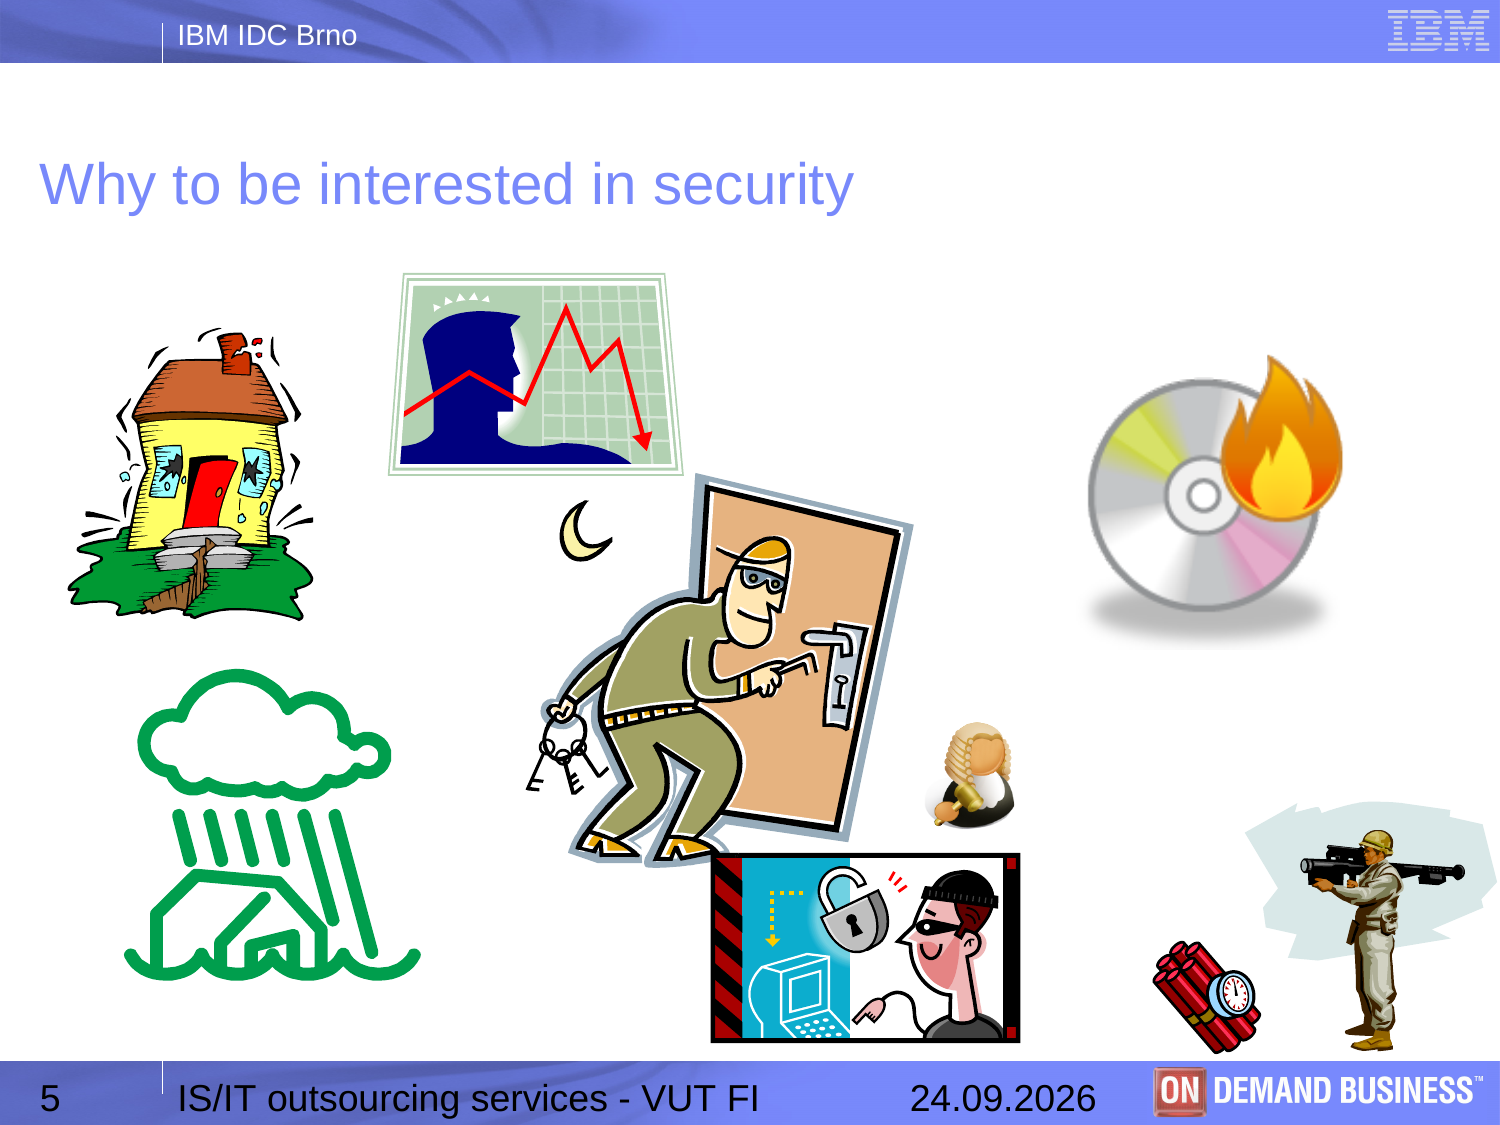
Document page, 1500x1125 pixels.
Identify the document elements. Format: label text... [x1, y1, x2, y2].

picture [123, 668, 421, 981]
picture [64, 326, 315, 622]
picture [1151, 798, 1500, 1055]
title Why to be interested in security [25, 142, 1378, 225]
picture [1057, 349, 1358, 651]
picture [0, 0, 1500, 63]
picture [0, 1061, 1500, 1125]
picture [387, 272, 1034, 1044]
